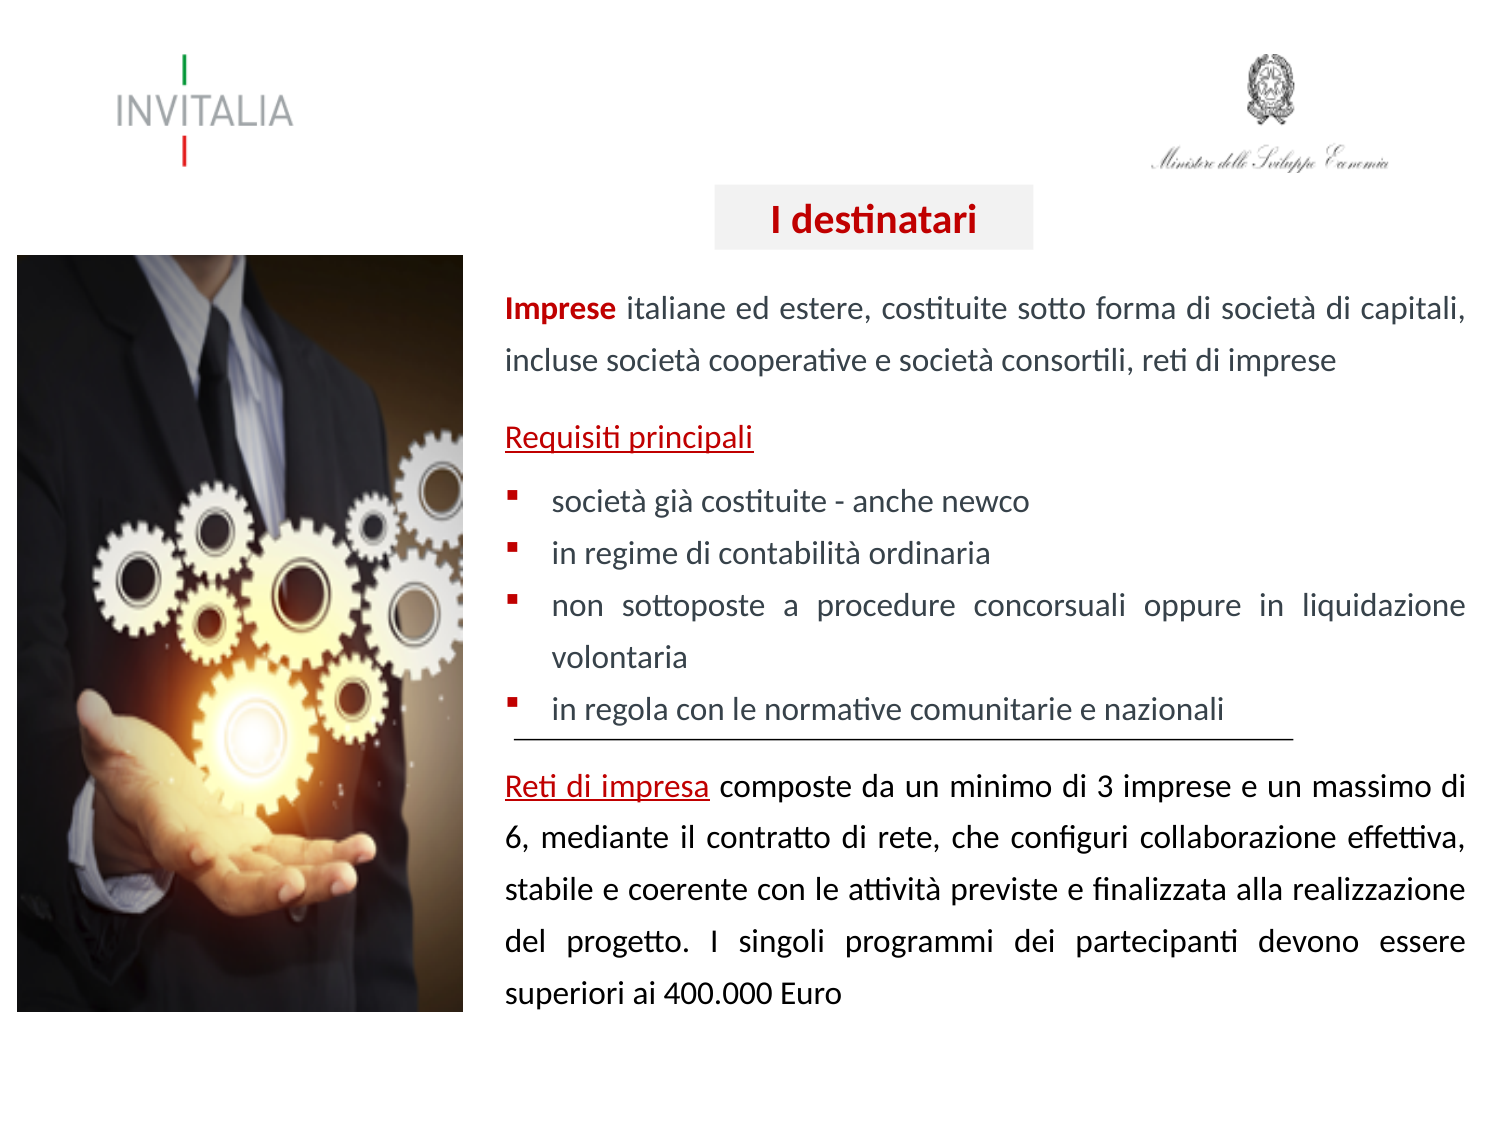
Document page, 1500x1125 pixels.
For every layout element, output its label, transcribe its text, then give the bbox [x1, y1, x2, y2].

picture [76, 54, 302, 173]
text_box I destinatari [714, 184, 1034, 250]
text_box Imprese italiane ed estere, costituite sotto forma di società di capitali, incluse società cooperative e società consortili, reti di imprese Requisiti principali società già costituite - anche newco in regime di contabilità ordinaria non sottoposte a procedure concorsuali oppure in liquidazione volontaria in regola con le normative comunitarie e nazionali Reti di impresa composte da un minimo di 3 imprese e un massimo di 6, mediante il contratto di rete, che configuri collaborazione effettiva, stabile e coerente con le attività previste e finalizzata alla realizzazione del progetto. I singoli programmi dei partecipanti devono essere superiori ai 400.000 Euro [490, 267, 1483, 1059]
picture [17, 255, 463, 1012]
